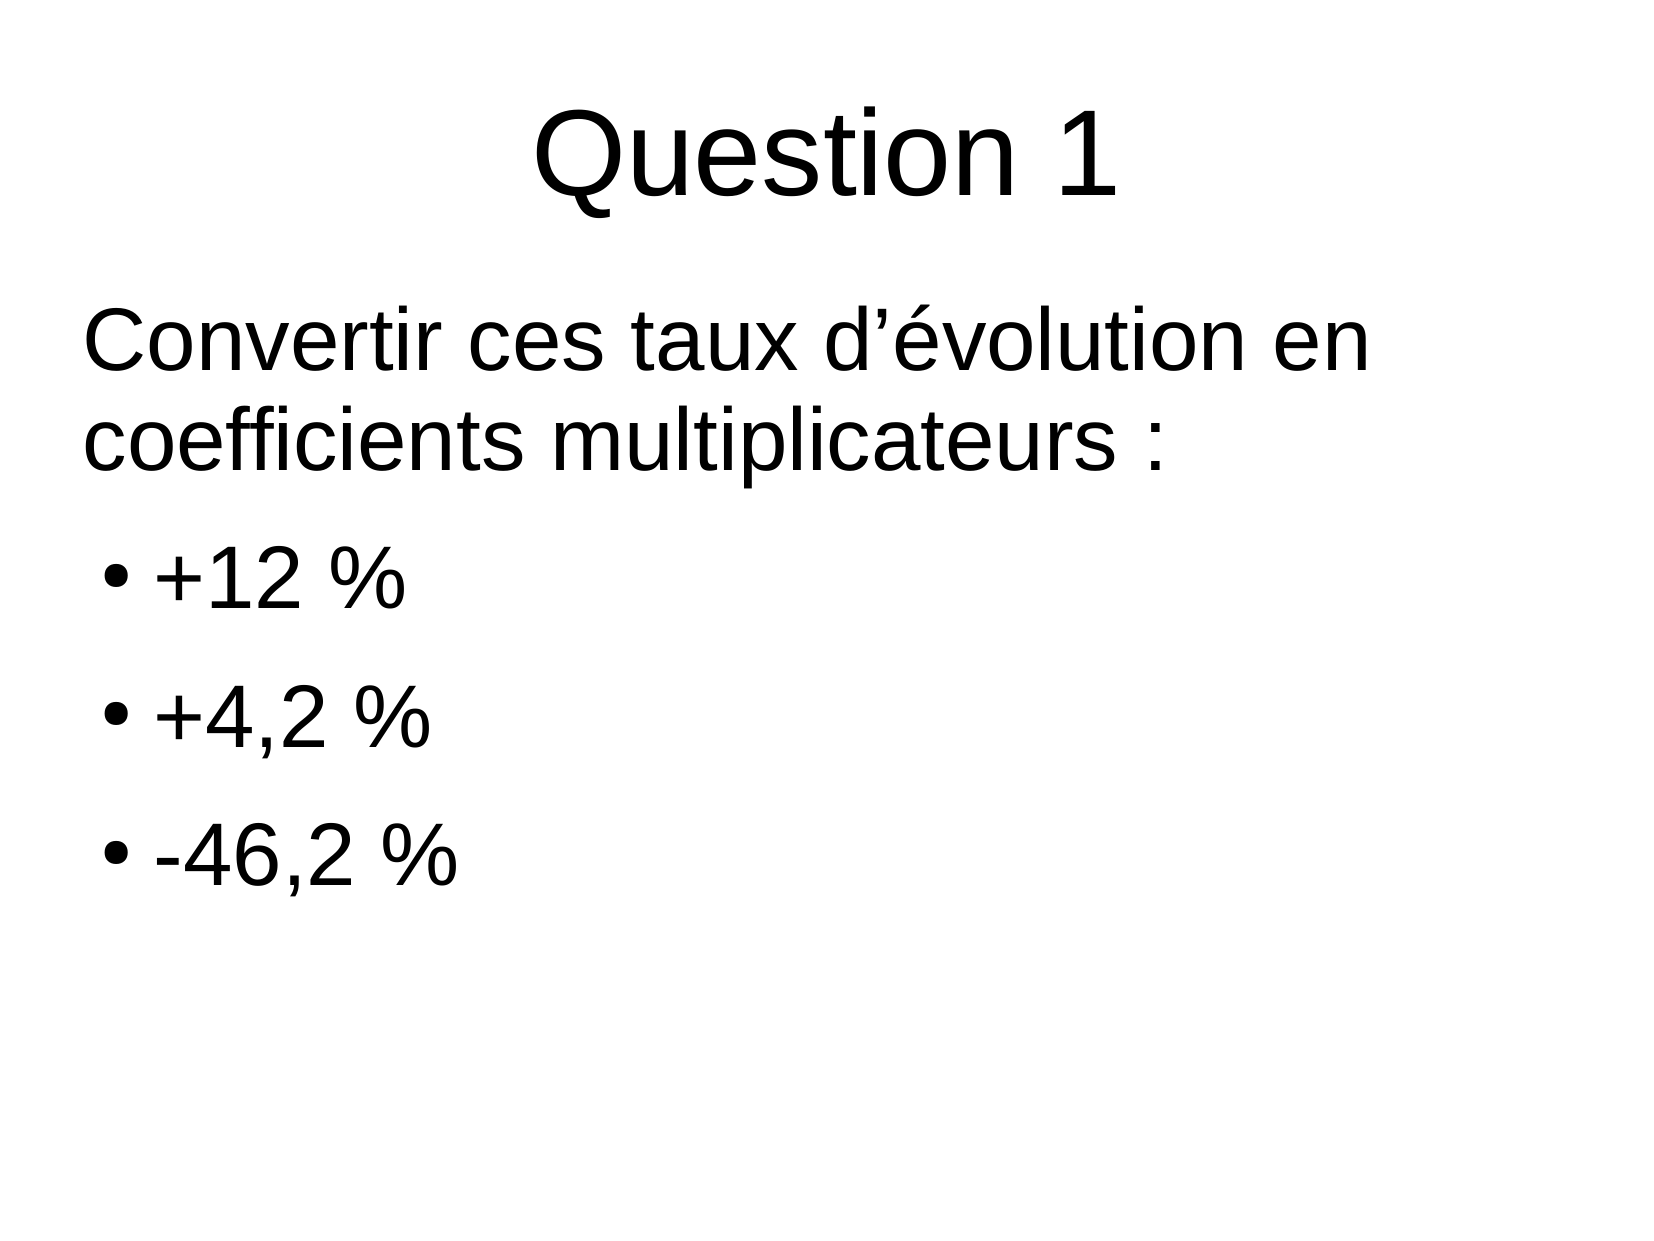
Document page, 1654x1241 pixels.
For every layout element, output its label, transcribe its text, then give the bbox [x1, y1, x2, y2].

title Question 1 [82, 49, 1571, 257]
list Convertir ces taux d’évolution en coefficients multiplicateurs : +12 % +4,2 % -46,2 % [82, 290, 1571, 1010]
